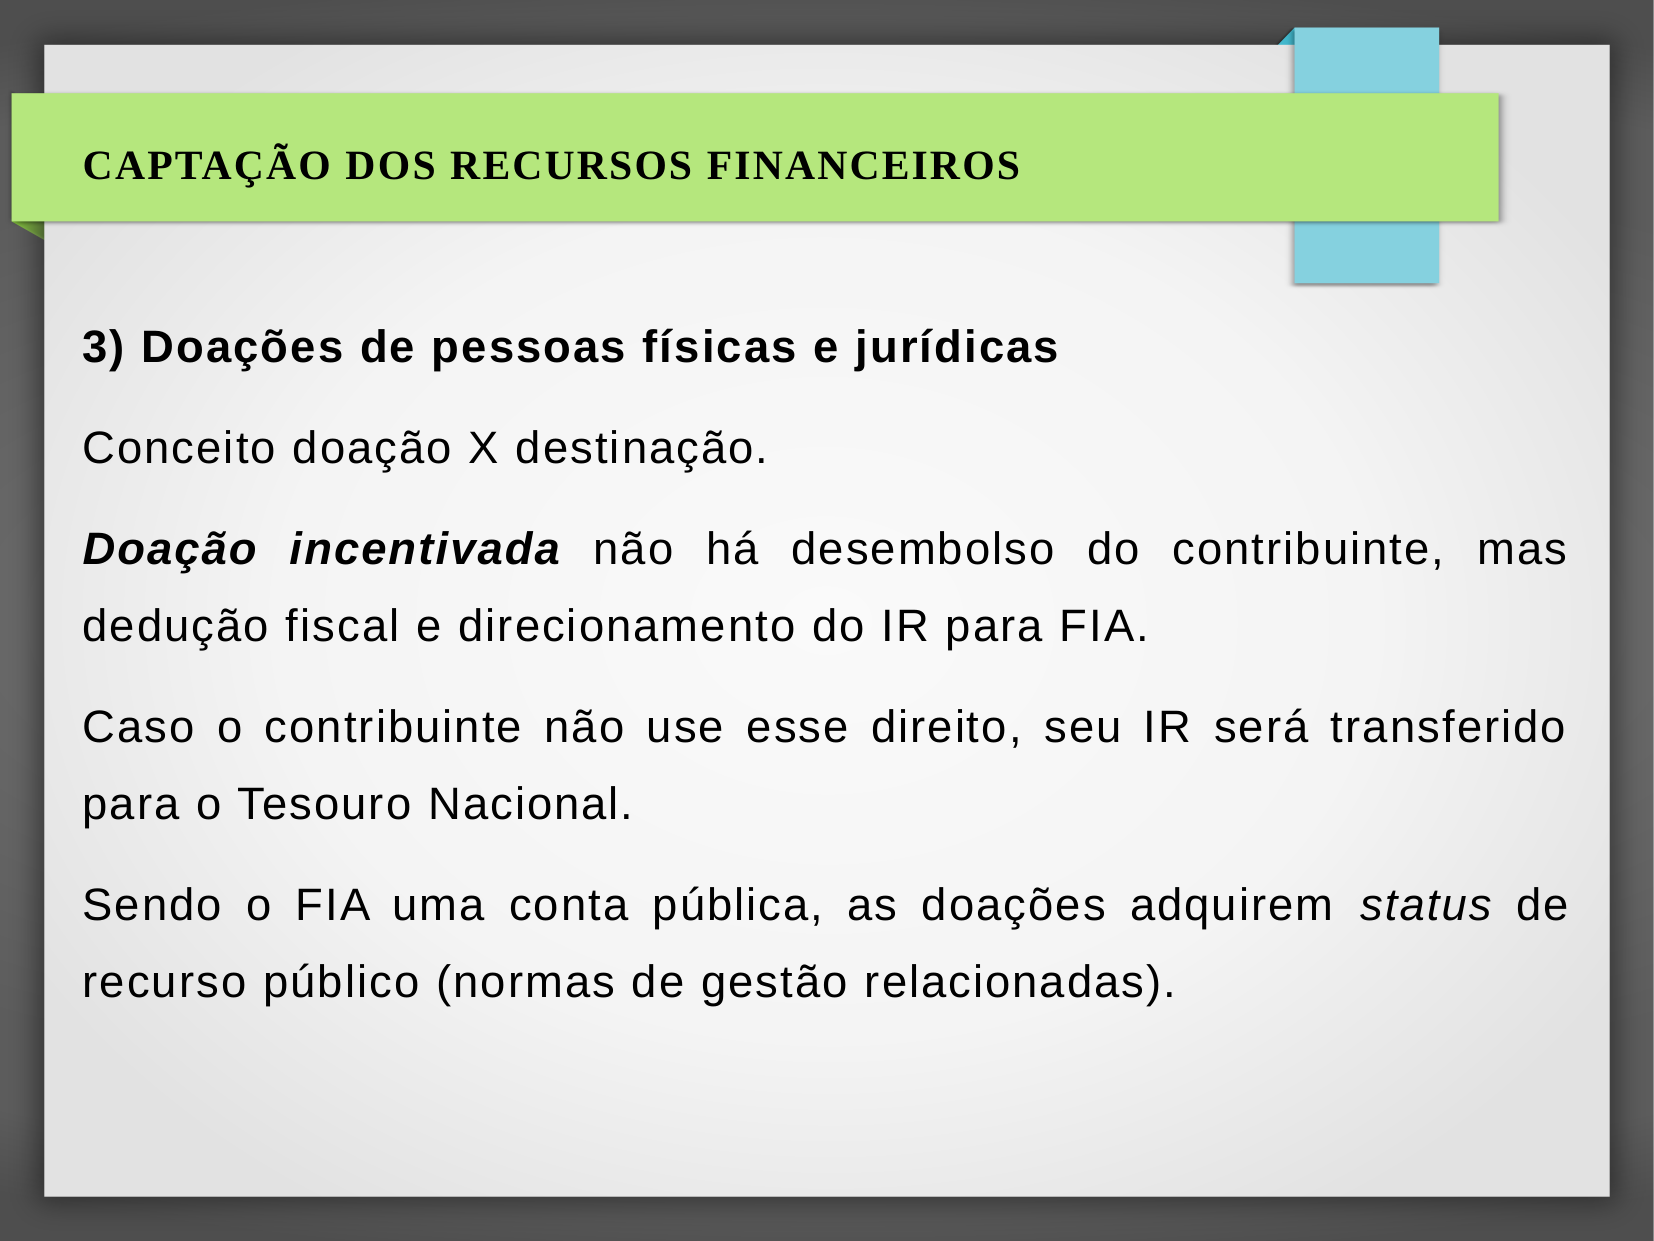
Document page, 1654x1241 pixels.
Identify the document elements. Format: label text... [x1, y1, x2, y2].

list 3) Doações de pessoas físicas e jurídicas Conceito doação X destinação. Doação incentivada não há desembolso do contribuinte, mas dedução fiscal e direcionamento do IR para FIA. Caso o contribuinte não use esse direito, seu IR será transferido para o Tesouro Nacional. Sendo o FIA uma conta pública, as doações adquirem status de recurso público (normas de gestão relacionadas). [82, 295, 1571, 1015]
title CAPTAÇÃO DOS RECURSOS FINANCEIROS [82, 94, 1264, 213]
picture [0, 0, 1654, 1241]
